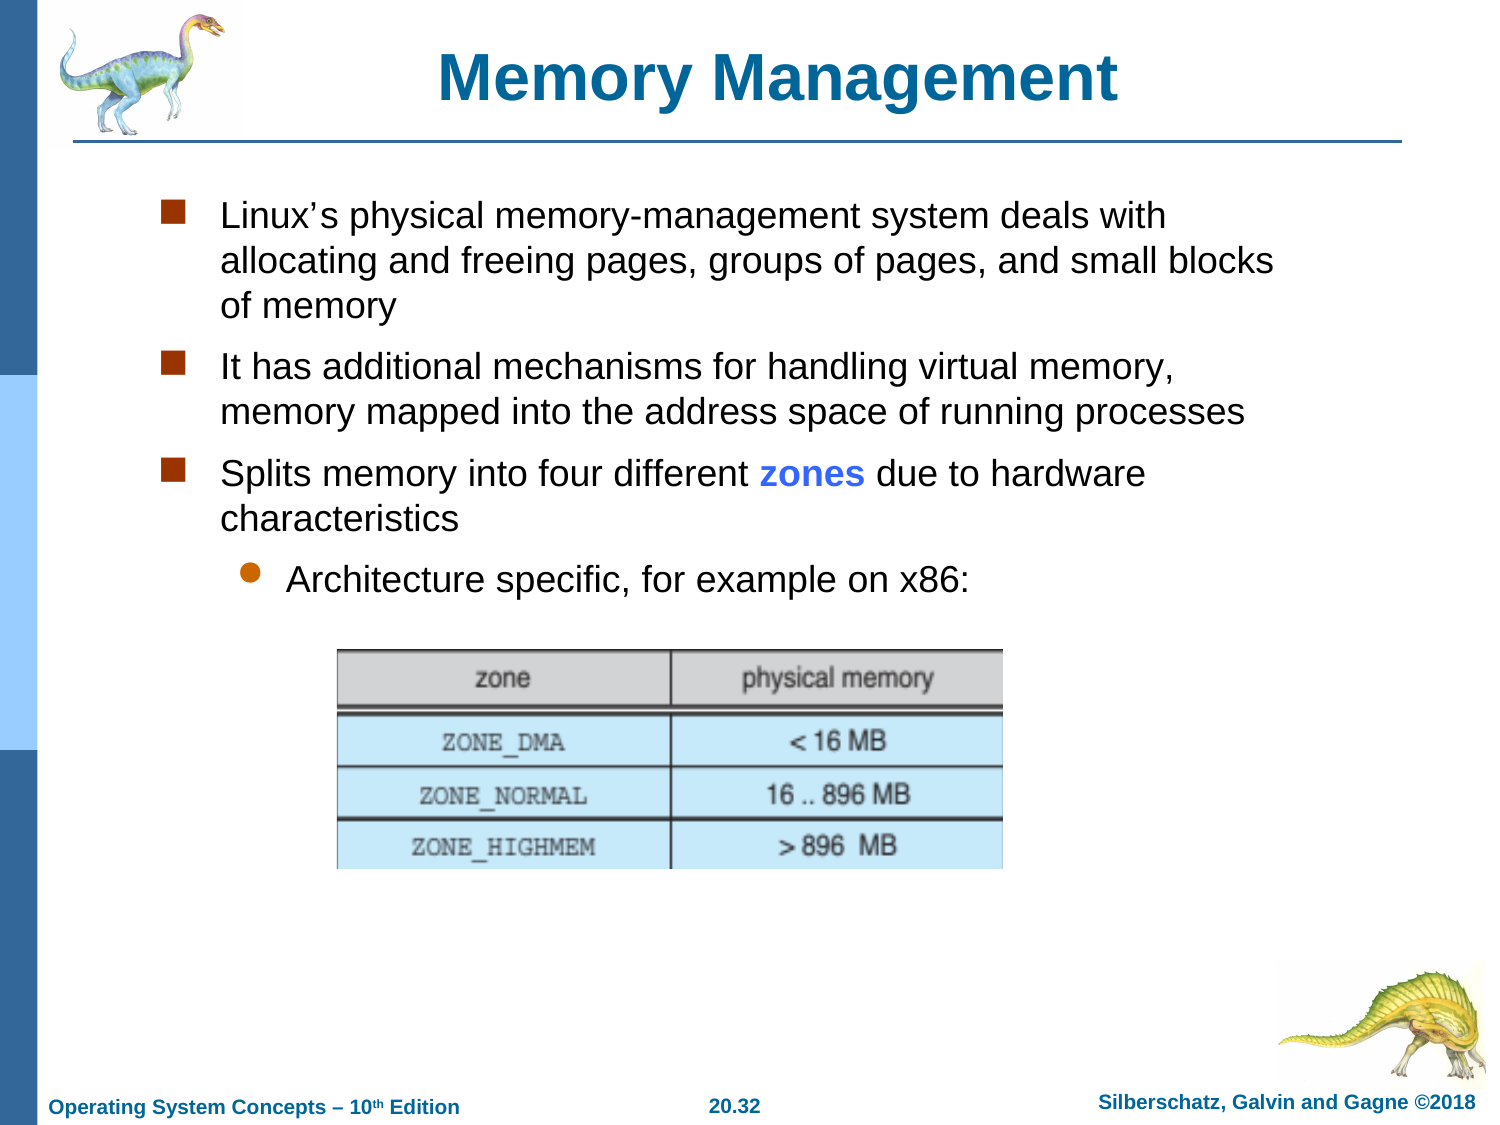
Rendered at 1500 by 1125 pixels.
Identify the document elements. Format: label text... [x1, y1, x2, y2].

list Linux’s physical memory-management system deals with allocating and freeing pages, groups of pages, and small blocks of memory It has additional mechanisms for handling virtual memory, memory mapped into the address space of running processes Splits memory into four different zones due to hardware characteristics Architecture specific, for example on x86: [148, 183, 1298, 927]
picture [336, 649, 1003, 869]
title Memory Management [132, 26, 1426, 122]
picture [1275, 959, 1486, 1090]
picture [1415, 1094, 1423, 1099]
picture [46, 0, 243, 149]
